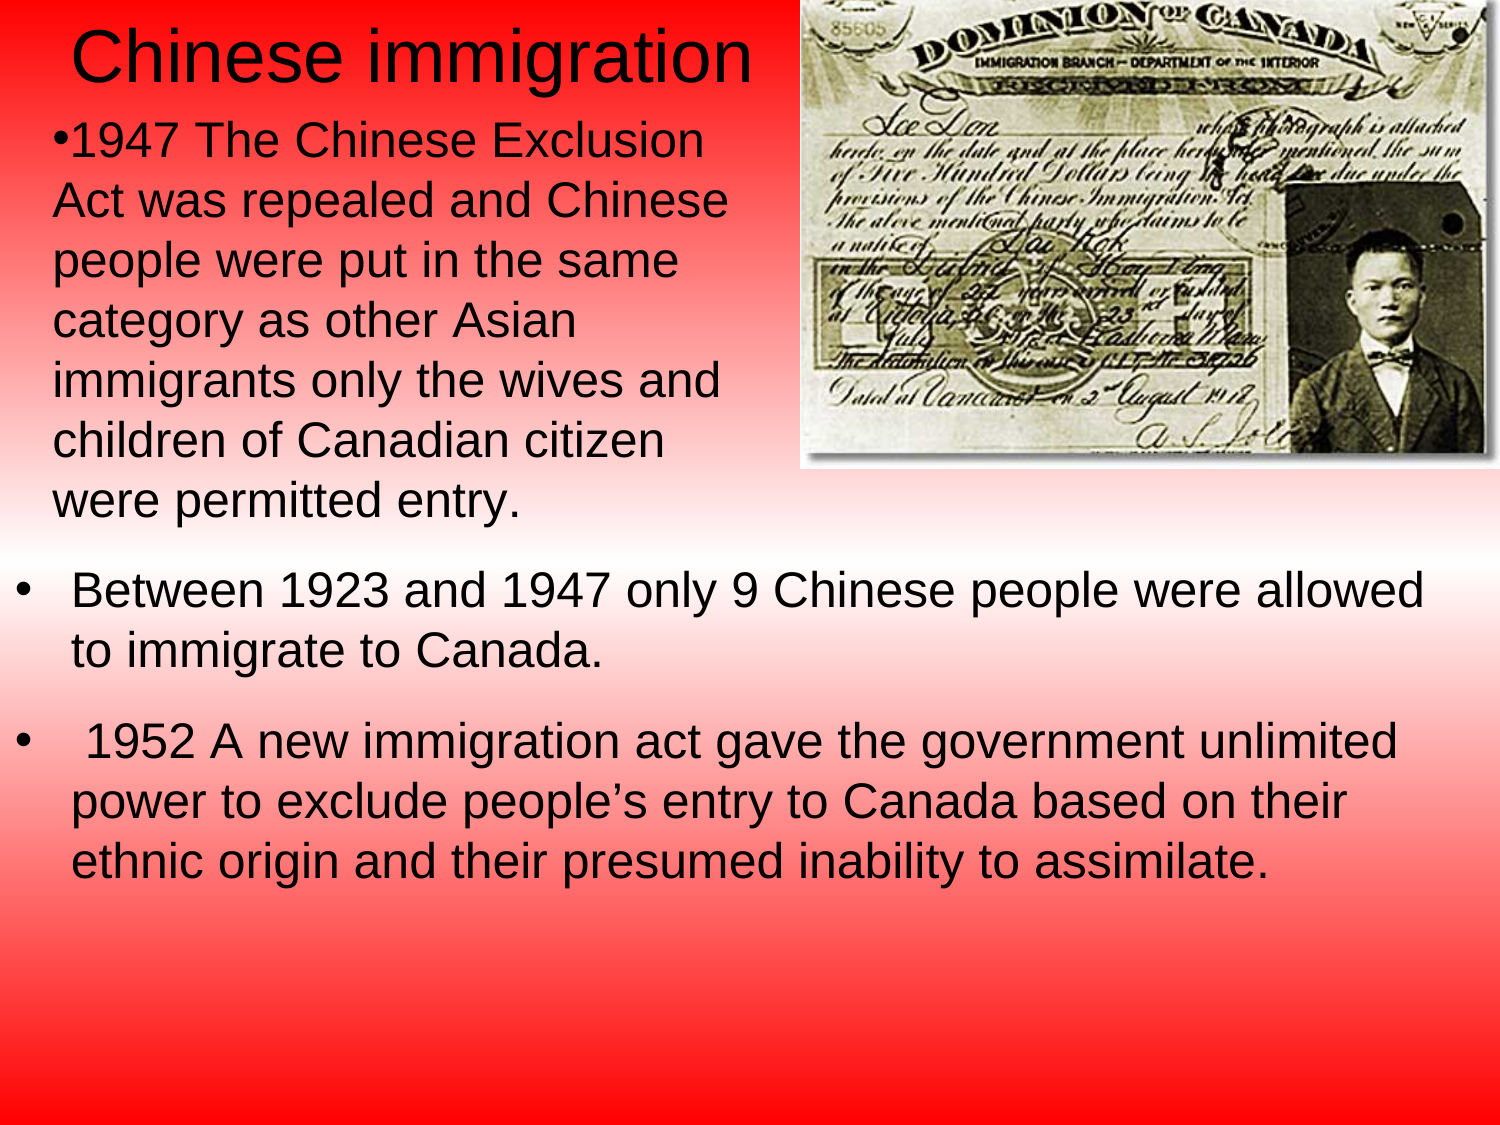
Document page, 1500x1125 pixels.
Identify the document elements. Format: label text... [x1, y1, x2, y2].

text_box Chinese immigration [50, 0, 776, 99]
picture [800, 0, 1500, 469]
text_box Between 1923 and 1947 only 9 Chinese people were allowed to immigrate to Canada. 1952 A new immigration act gave the government unlimited power to exclude people’s entry to Canada based on their ethnic origin and their presumed inability to assimilate. [0, 549, 1463, 897]
text_box 1947 The Chinese Exclusion Act was repealed and Chinese people were put in the same category as other Asian immigrants only the wives and children of Canadian citizen were permitted entry. [37, 99, 801, 536]
